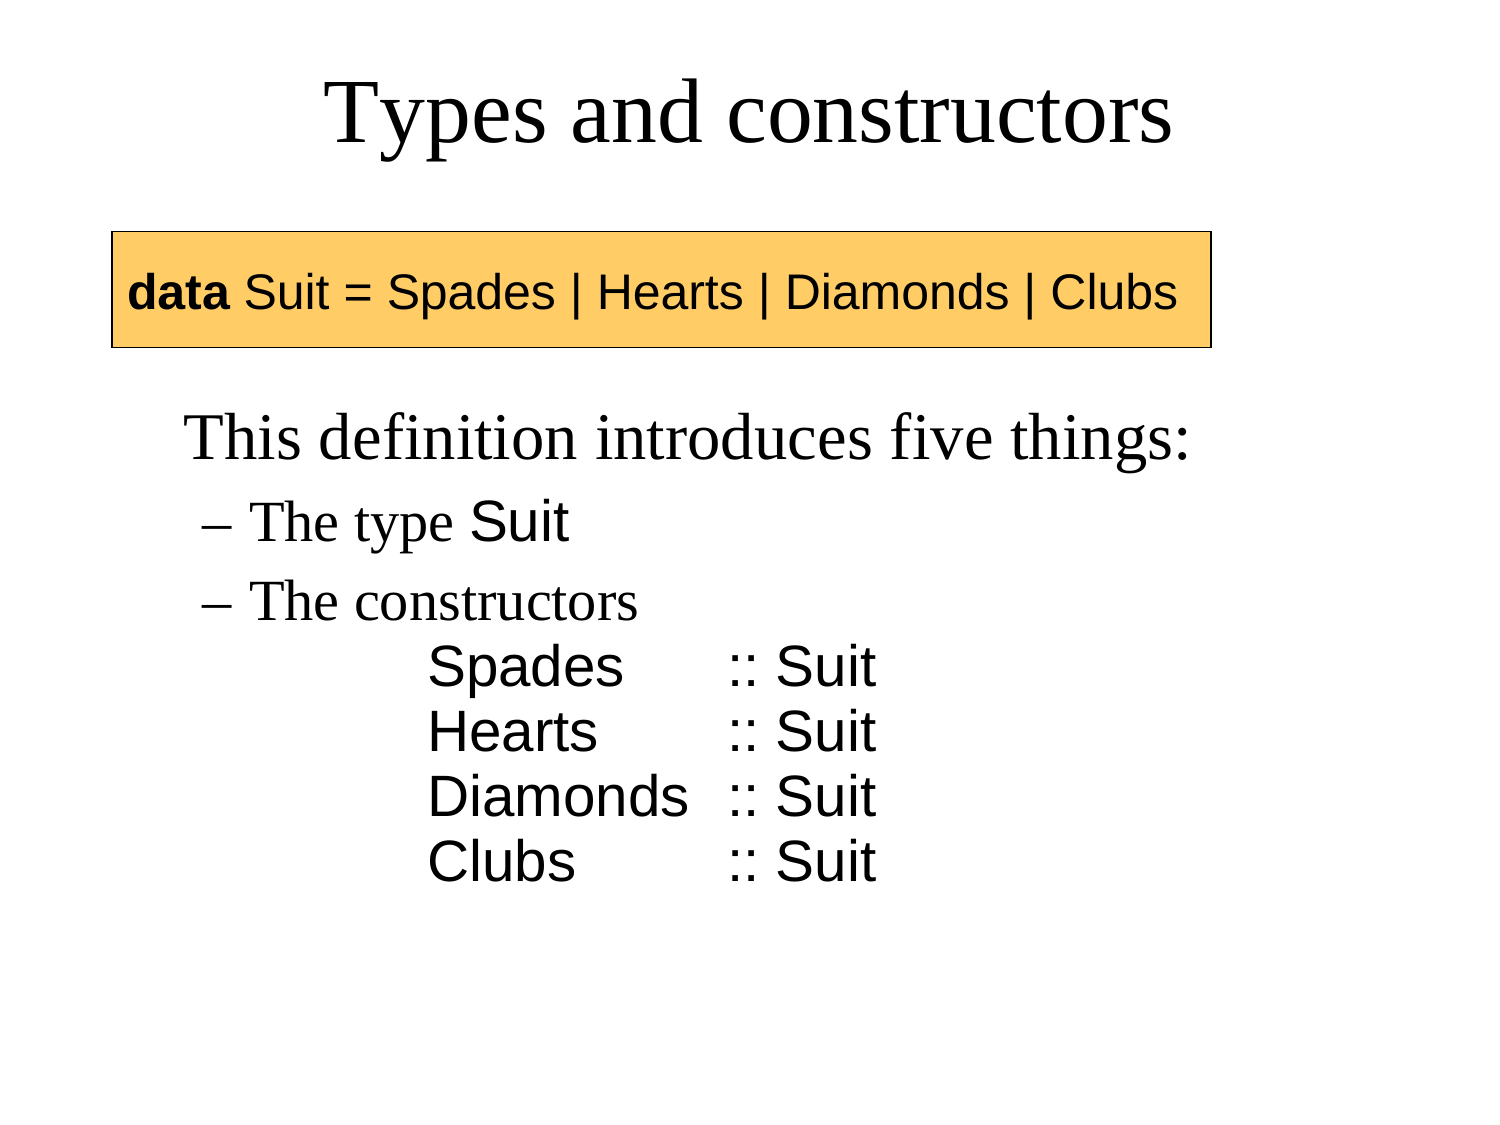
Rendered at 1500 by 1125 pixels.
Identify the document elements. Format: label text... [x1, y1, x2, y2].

list This definition introduces five things: The type Suit The constructors Spades :: Suit Hearts :: Suit Diamonds :: Suit Clubs :: Suit [112, 392, 1388, 996]
title Types and constructors [112, 17, 1388, 205]
text_box data Suit = Spades | Hearts | Diamonds | Clubs [112, 231, 1211, 348]
